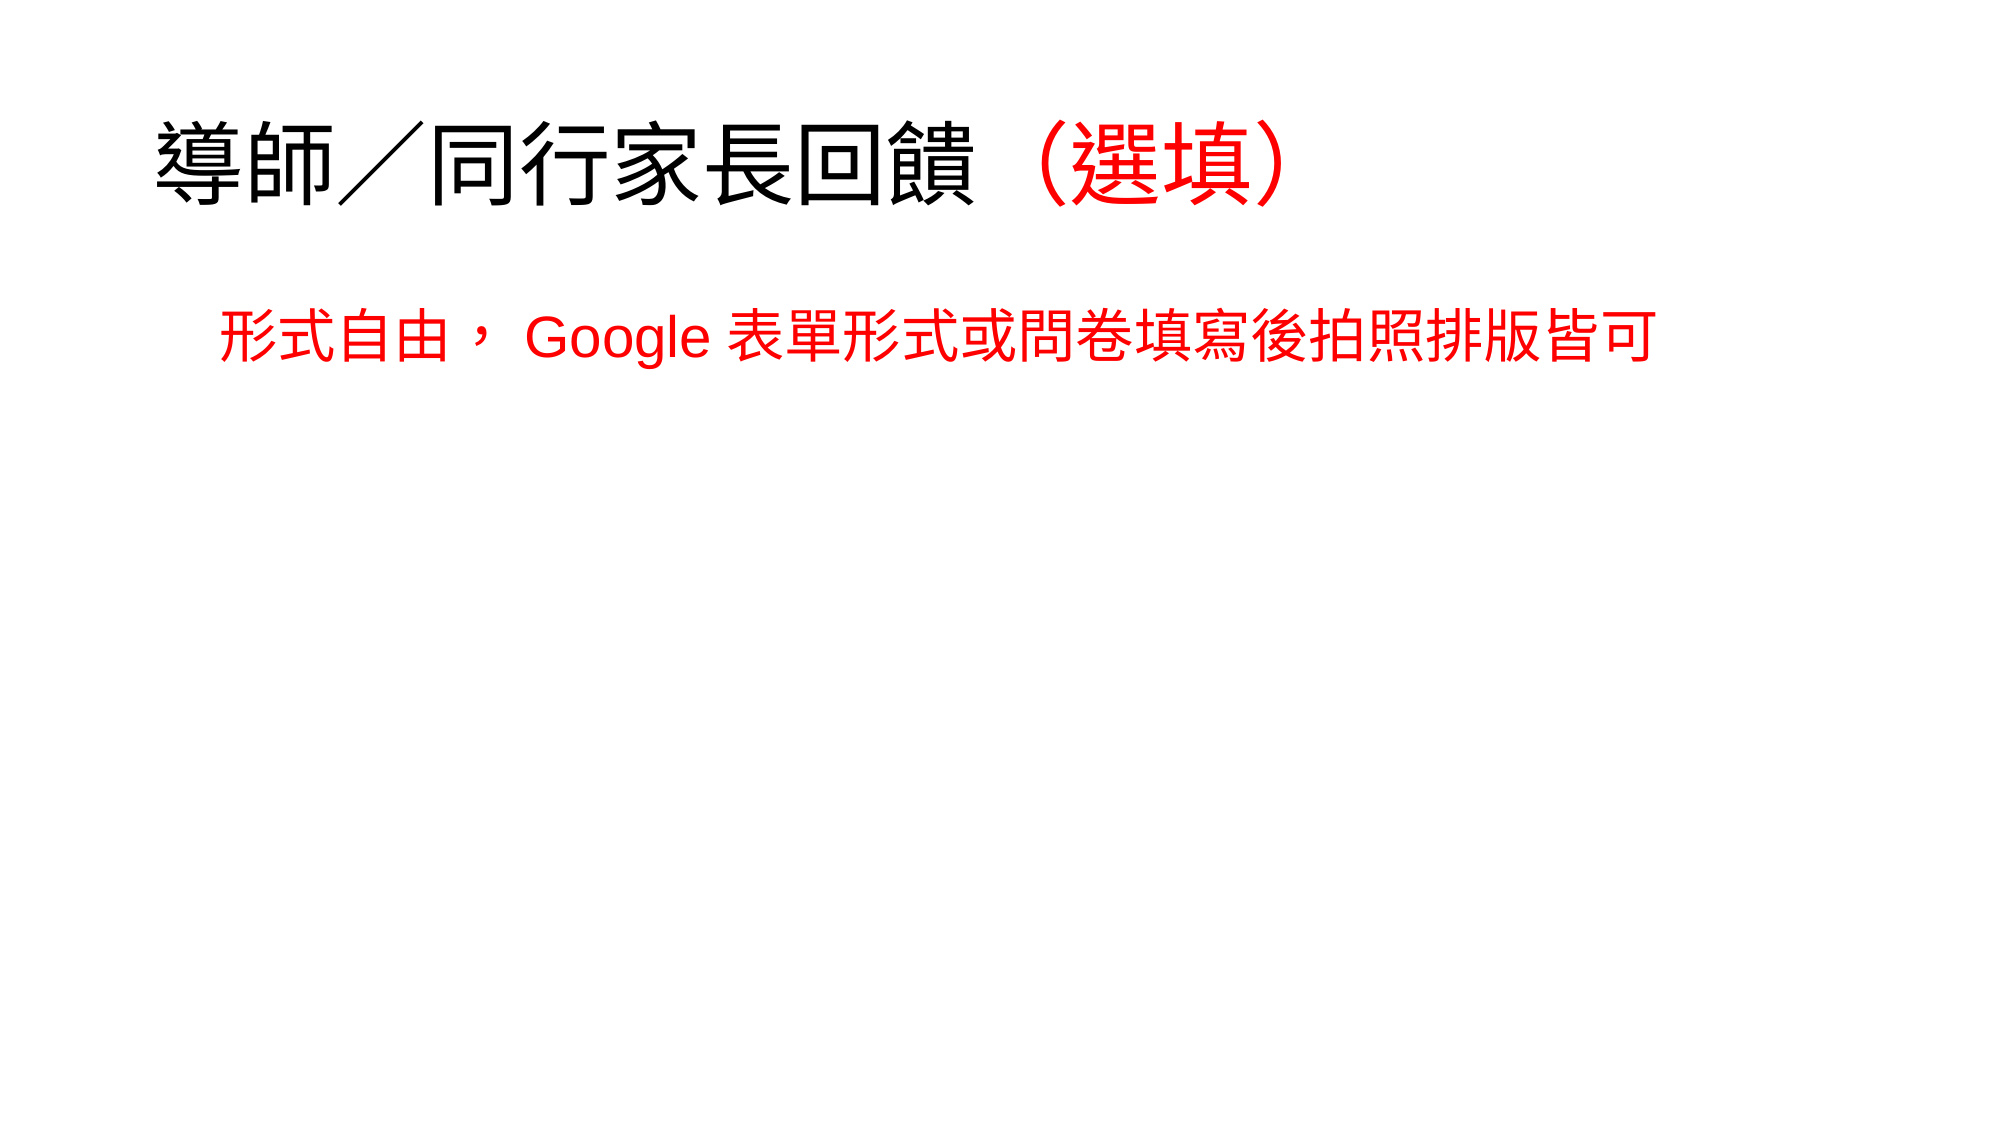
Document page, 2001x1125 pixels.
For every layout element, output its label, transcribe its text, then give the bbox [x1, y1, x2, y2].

list 形式自由，Google表單形式或問卷填寫後拍照排版皆可 [137, 299, 1863, 1014]
title 導師／同行家長回饋（選填） [137, 59, 1863, 278]
